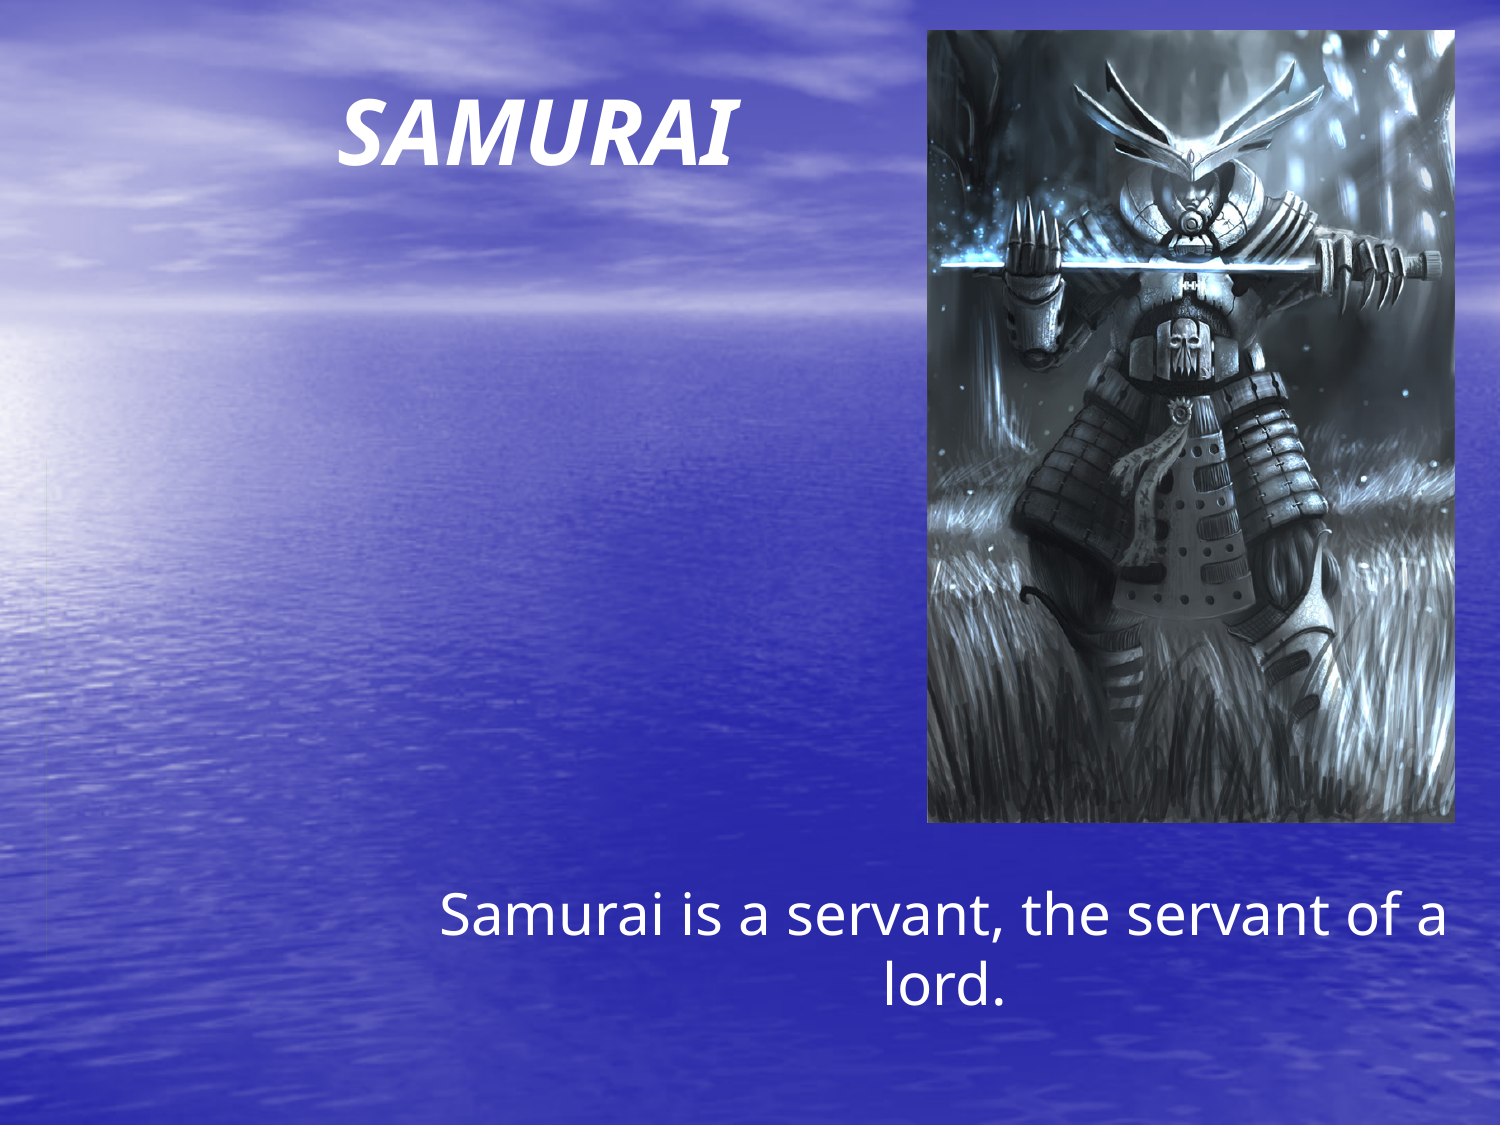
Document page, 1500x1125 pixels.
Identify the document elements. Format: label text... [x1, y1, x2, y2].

picture [0, 0, 1500, 1125]
subtitle Samurai is a servant, the servant of a lord. [419, 869, 1470, 1036]
text_box SAMURAI [53, 66, 927, 598]
